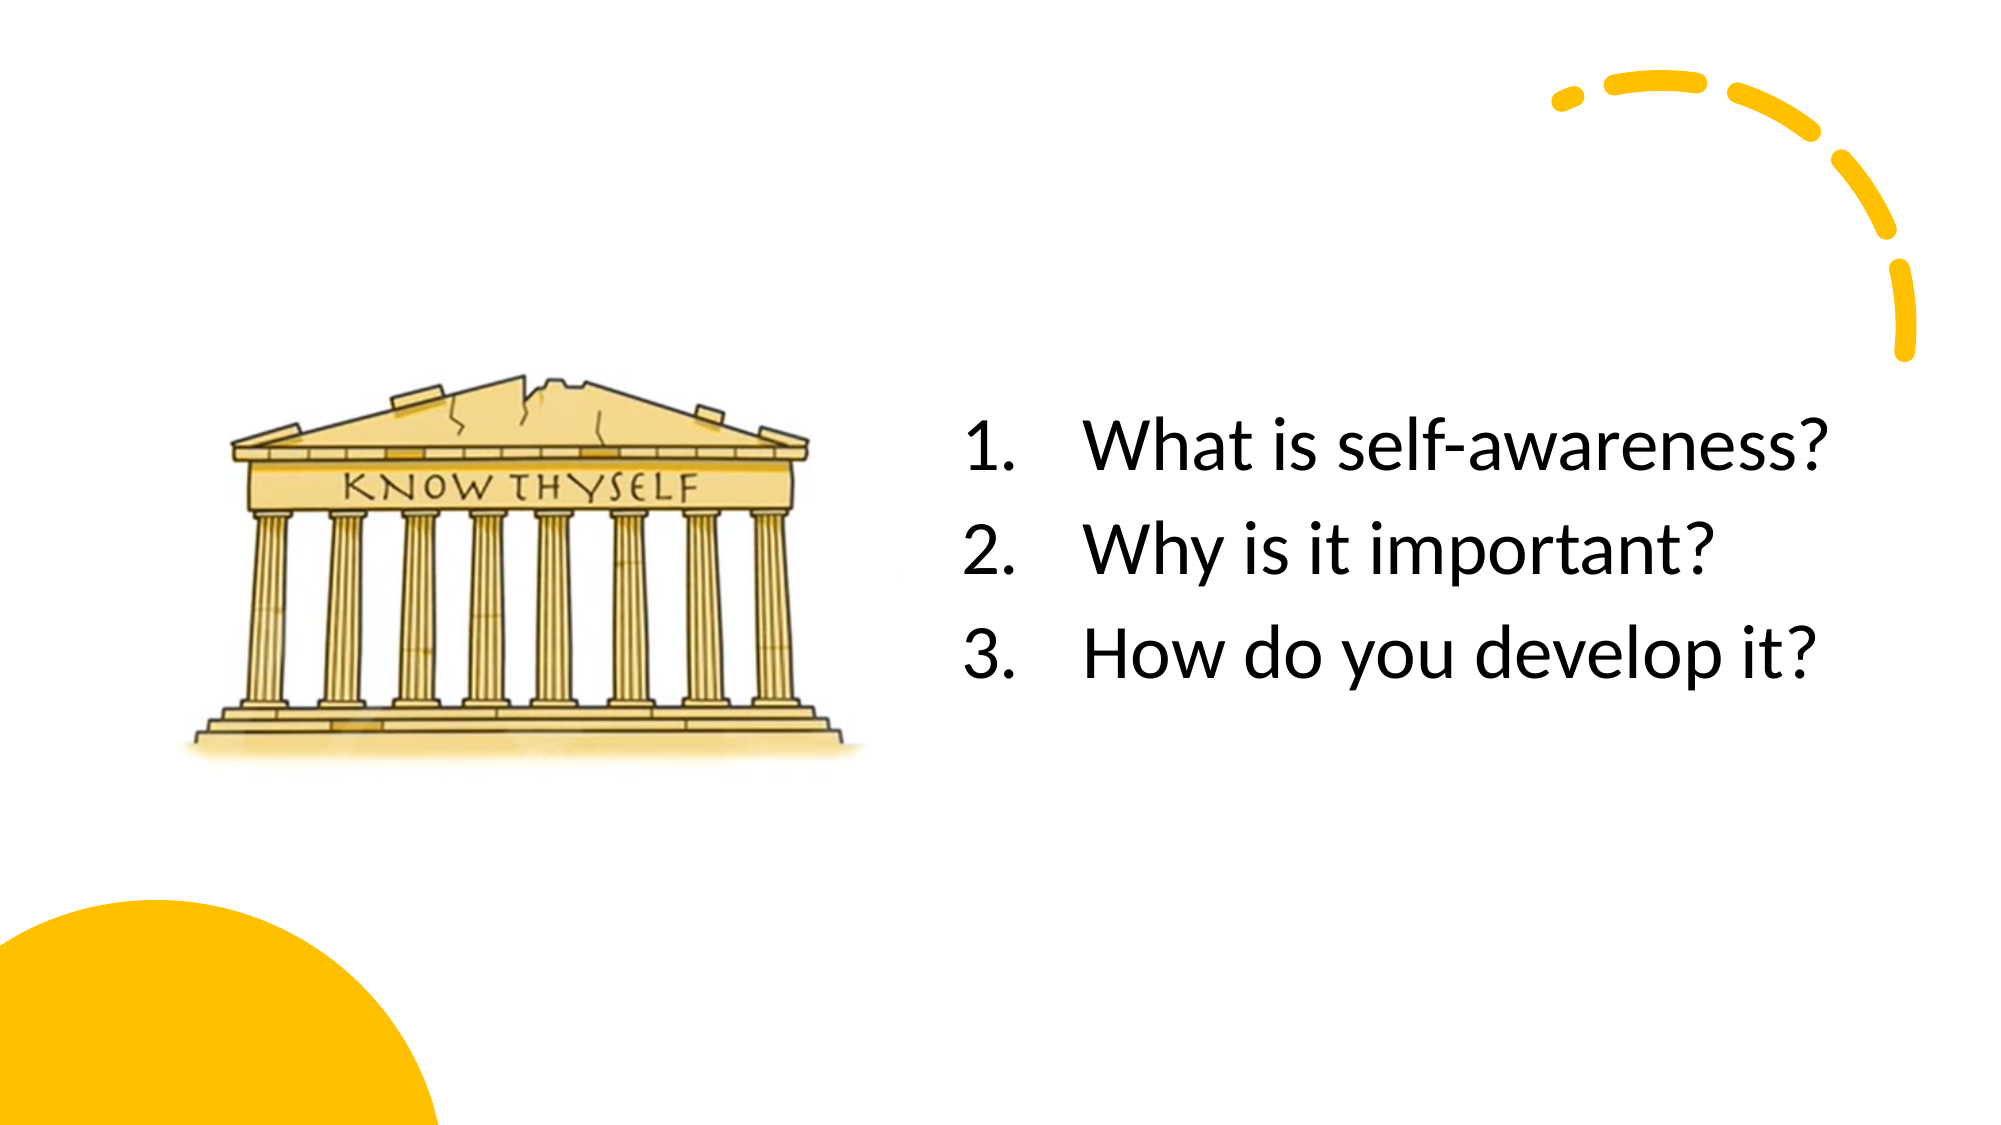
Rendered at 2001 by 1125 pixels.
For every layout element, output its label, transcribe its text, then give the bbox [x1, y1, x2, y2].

picture [115, 285, 900, 813]
list What is self-awareness? Why is it important? How do you develop it? [945, 396, 1860, 744]
text_box [0, 0, 2000, 1125]
